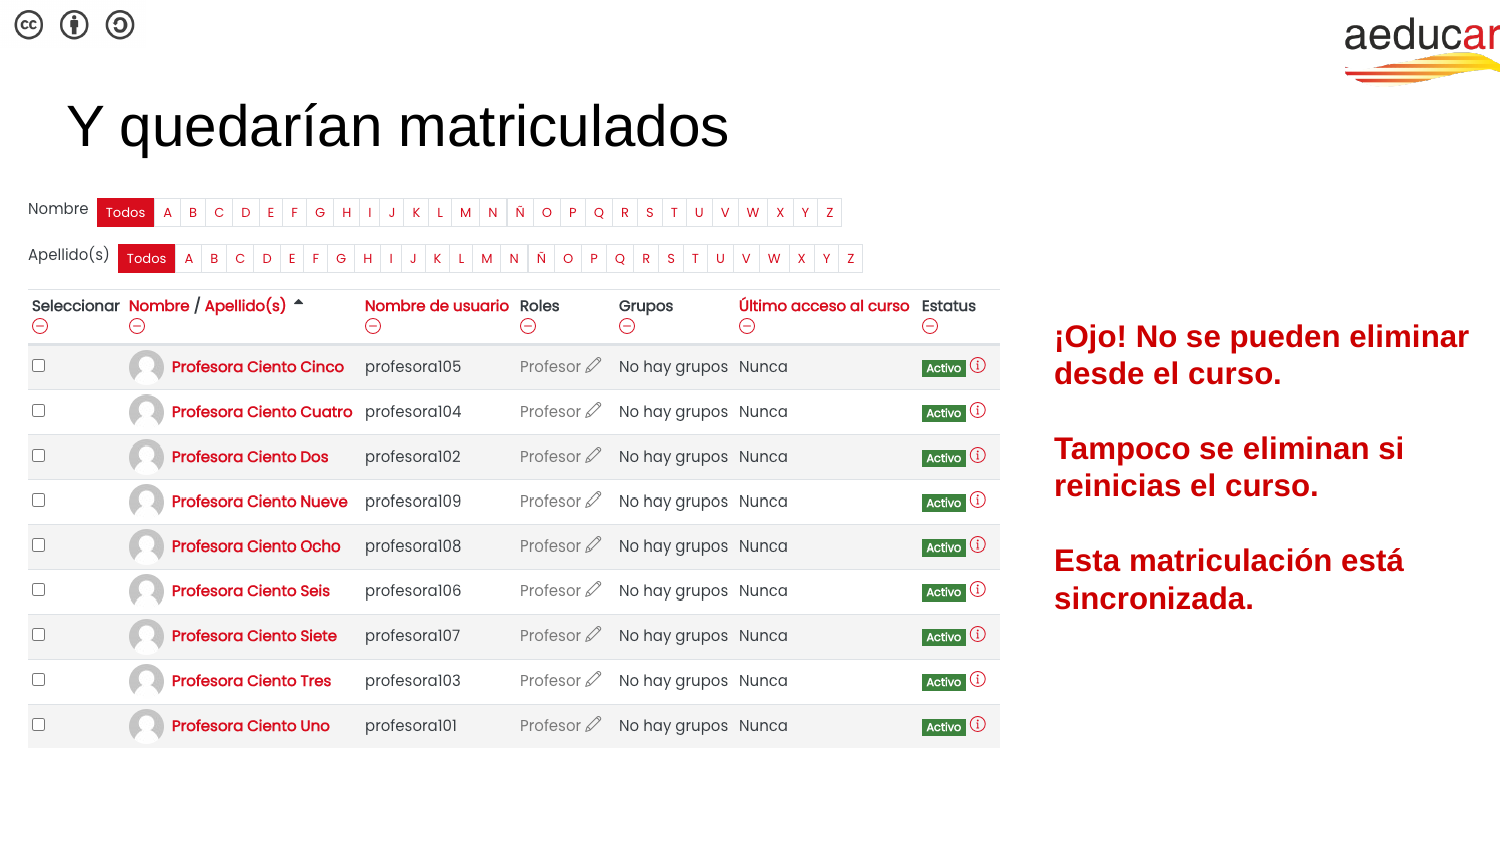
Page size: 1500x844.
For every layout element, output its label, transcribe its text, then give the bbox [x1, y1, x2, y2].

picture [24, 191, 1005, 754]
picture [0, 0, 146, 48]
text_box ¡Ojo! No se pueden eliminar desde el curso. Tampoco se eliminan si reinicias el curso. Esta matriculación está sincronizada. [1039, 300, 1488, 632]
title Y quedarían matriculados [51, 72, 1449, 167]
picture [1344, 0, 1500, 104]
